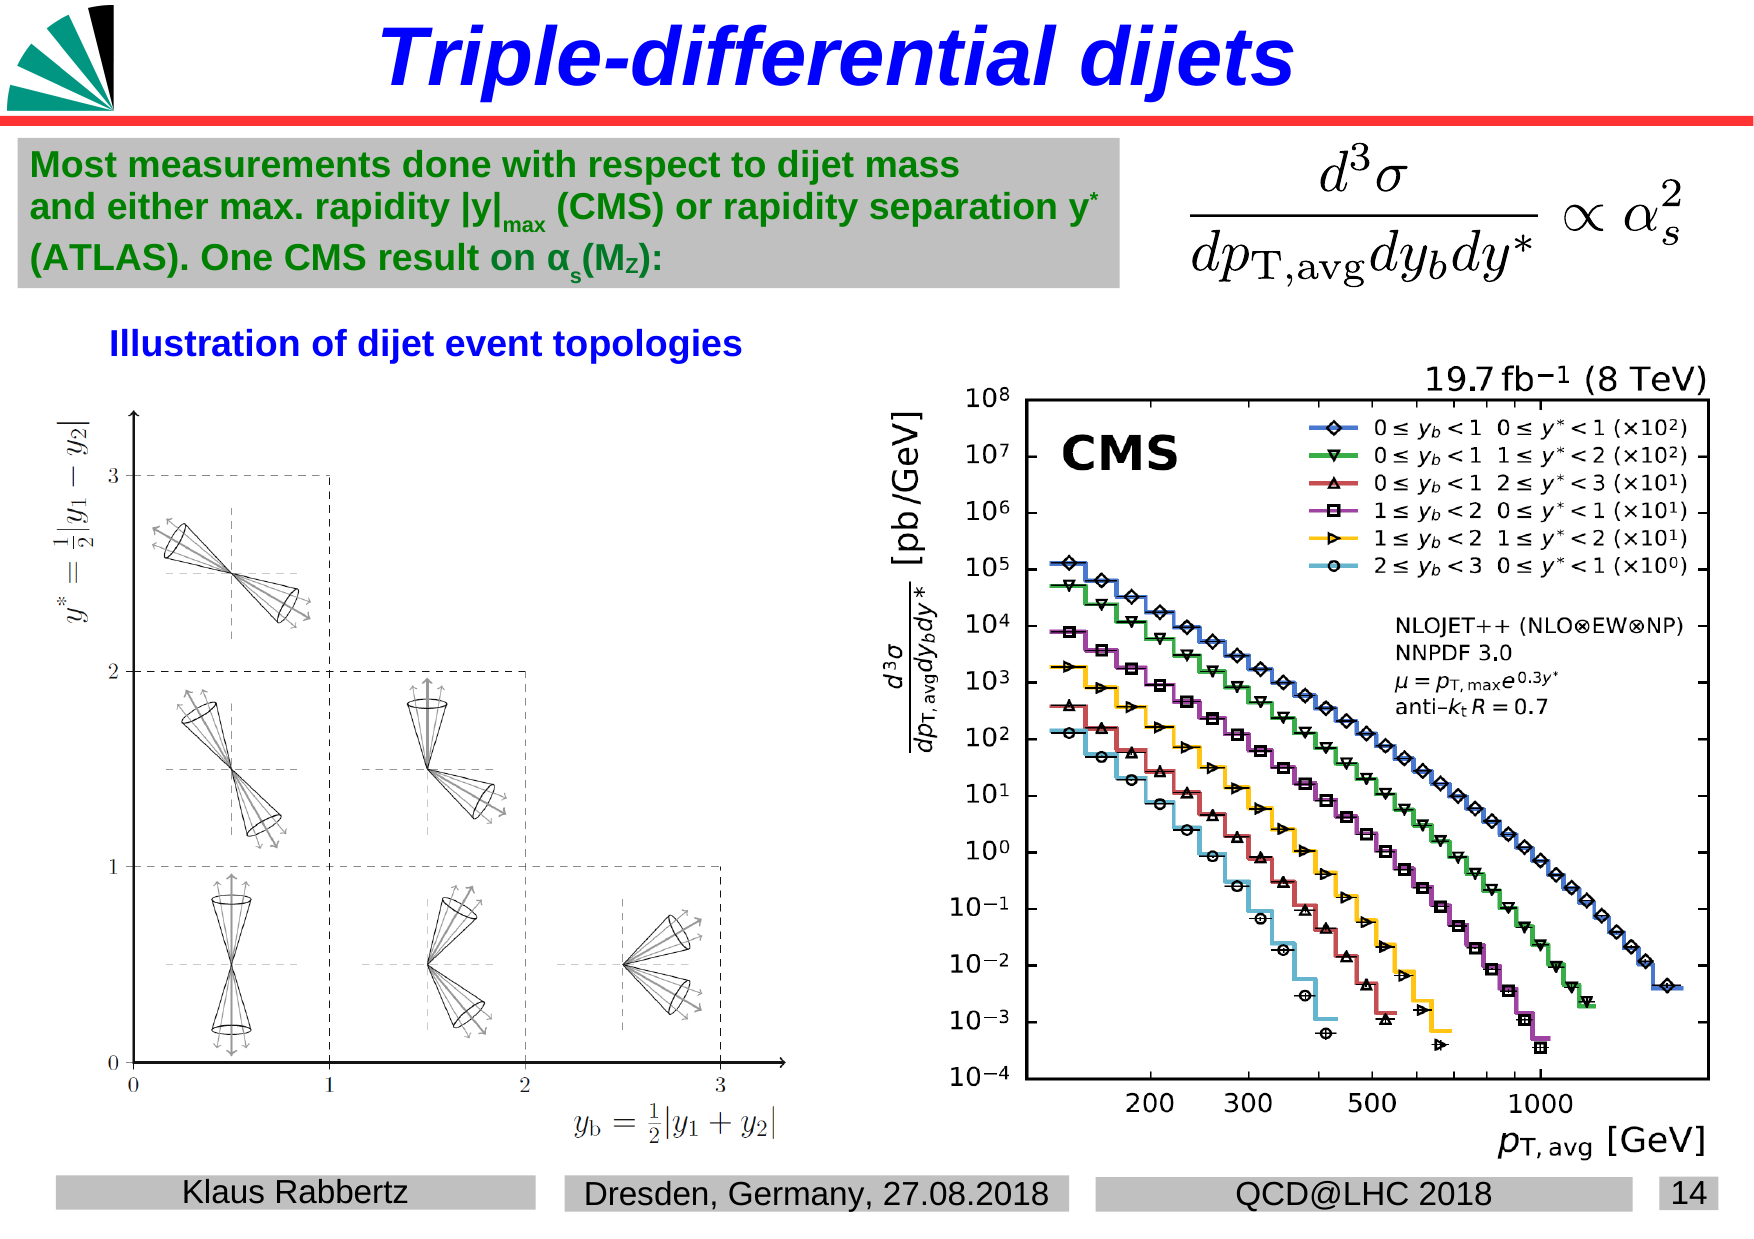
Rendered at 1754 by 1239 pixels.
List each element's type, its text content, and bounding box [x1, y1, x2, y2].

text_box Most measurements done with respect to dijet mass and either max. rapidity |y|max (CMS) or rapidity separation y* (ATLAS). One CMS result on αs(MZ): [17, 137, 1120, 289]
text_box Illustration of dijet event topologies [97, 316, 782, 376]
title Triple-differential dijets [129, 0, 1545, 114]
picture [882, 359, 1718, 1162]
picture [7, 5, 114, 112]
text_box [1190, 142, 1683, 288]
picture [52, 404, 791, 1150]
